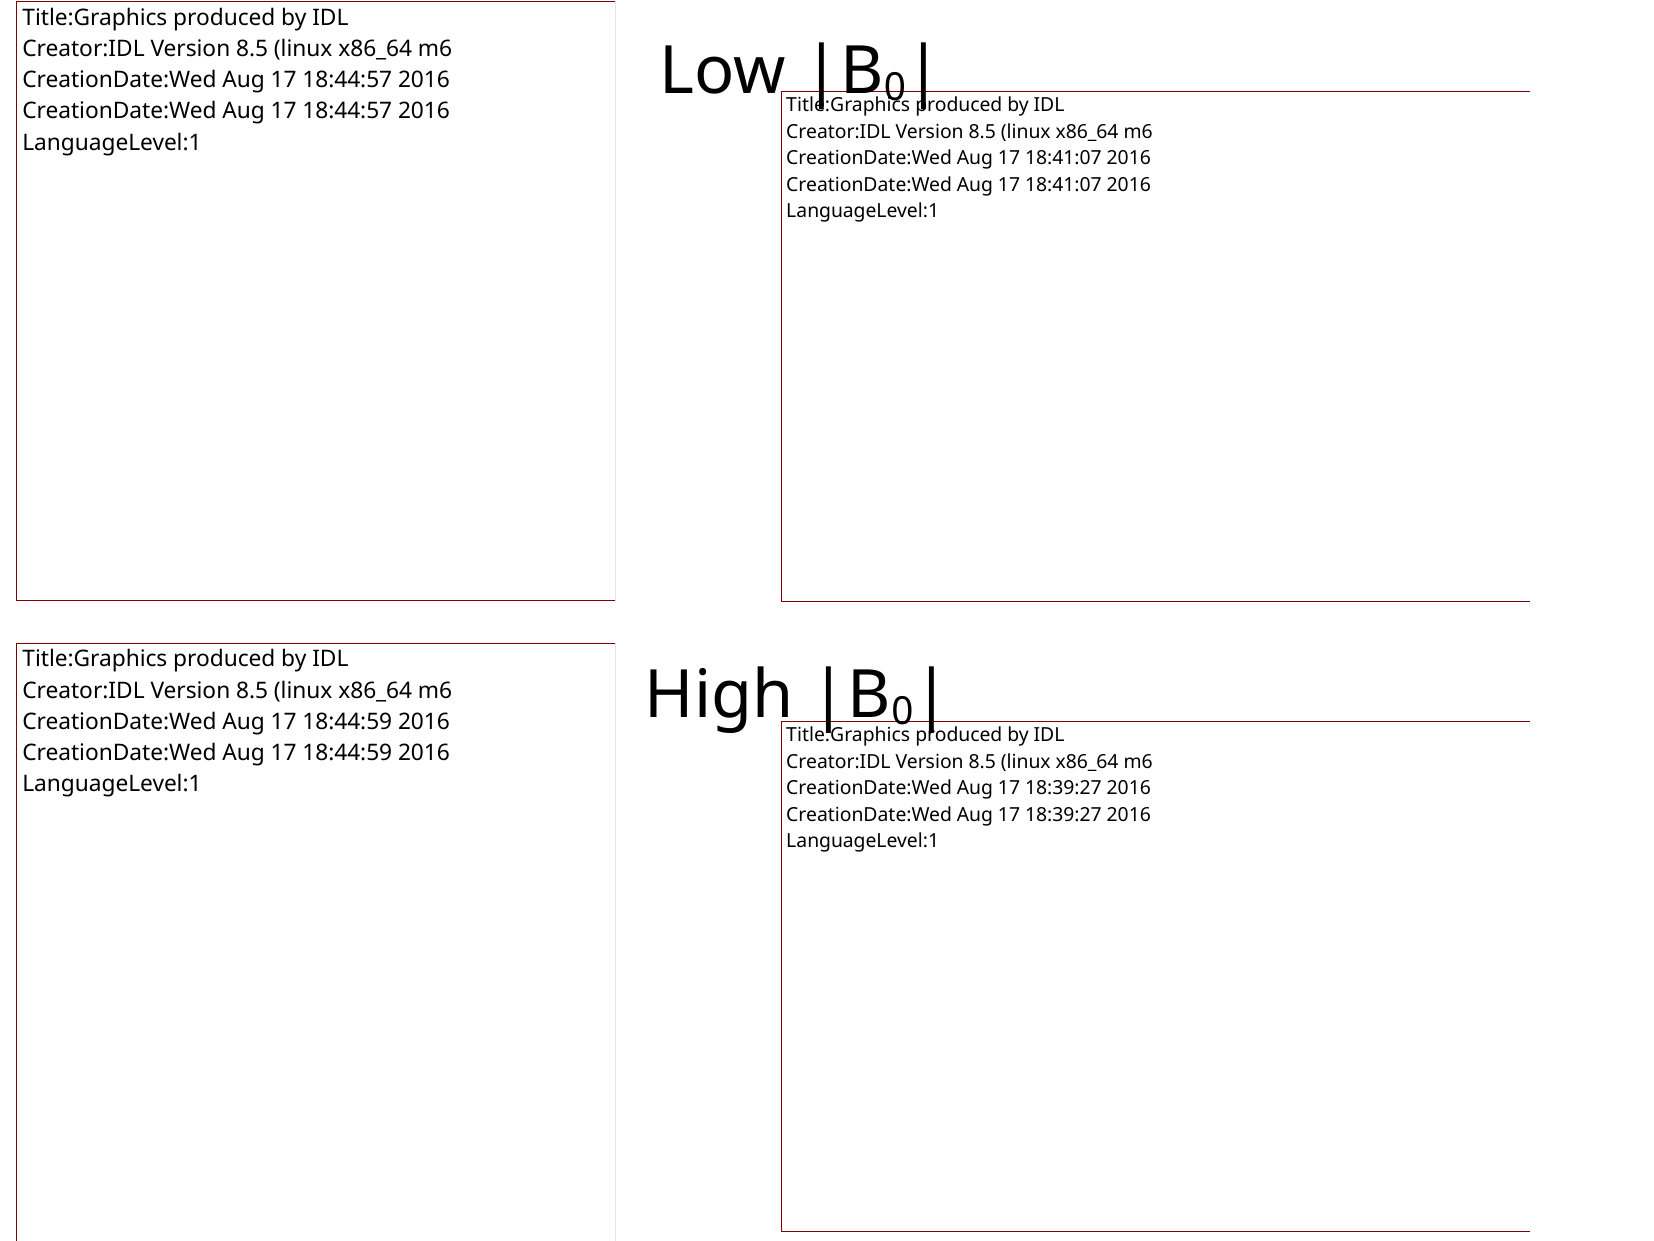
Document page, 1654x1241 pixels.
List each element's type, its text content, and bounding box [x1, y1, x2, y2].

picture [15, 641, 616, 1241]
picture [15, 0, 616, 601]
text_box High |B0| [630, 639, 1591, 736]
picture [780, 736, 1531, 1232]
picture [780, 111, 1531, 602]
text_box Low |B0| [645, 15, 1606, 111]
